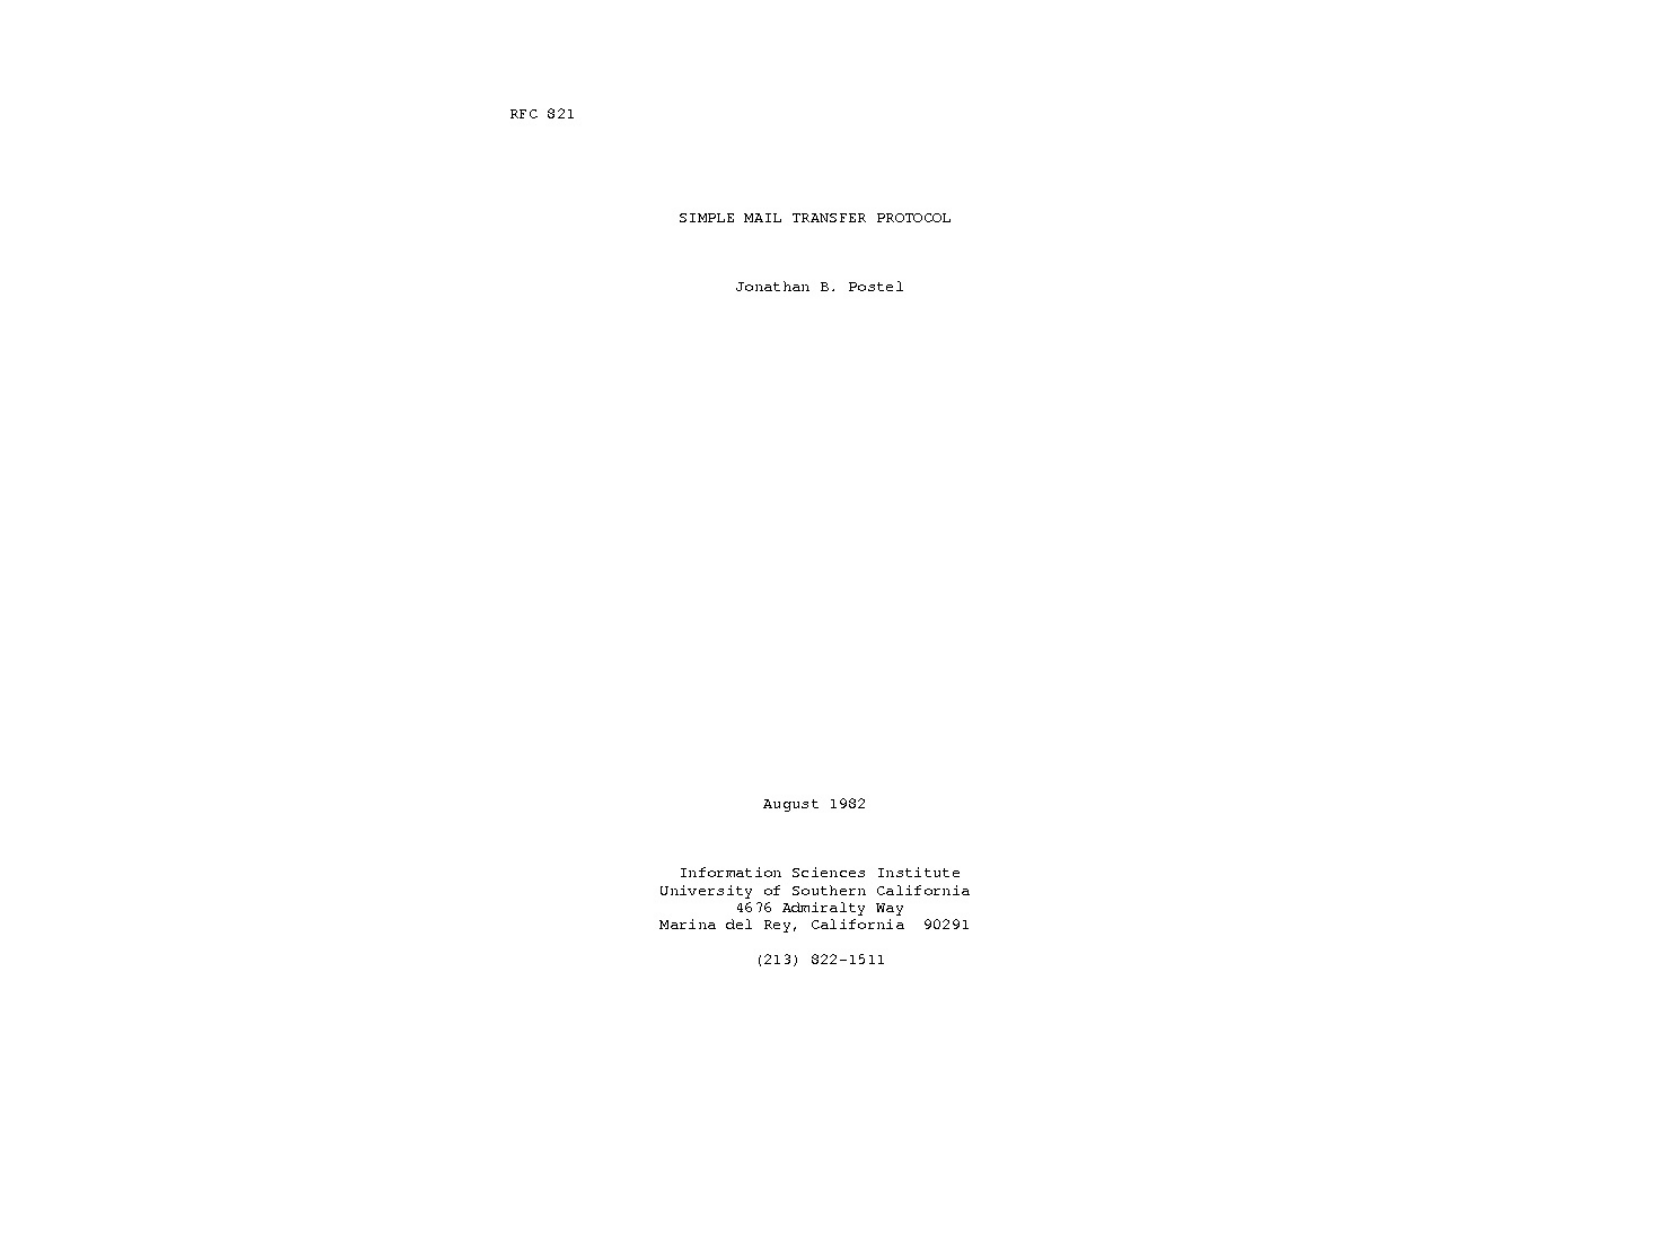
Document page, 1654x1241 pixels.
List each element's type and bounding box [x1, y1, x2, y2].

picture [356, 9, 1315, 1241]
